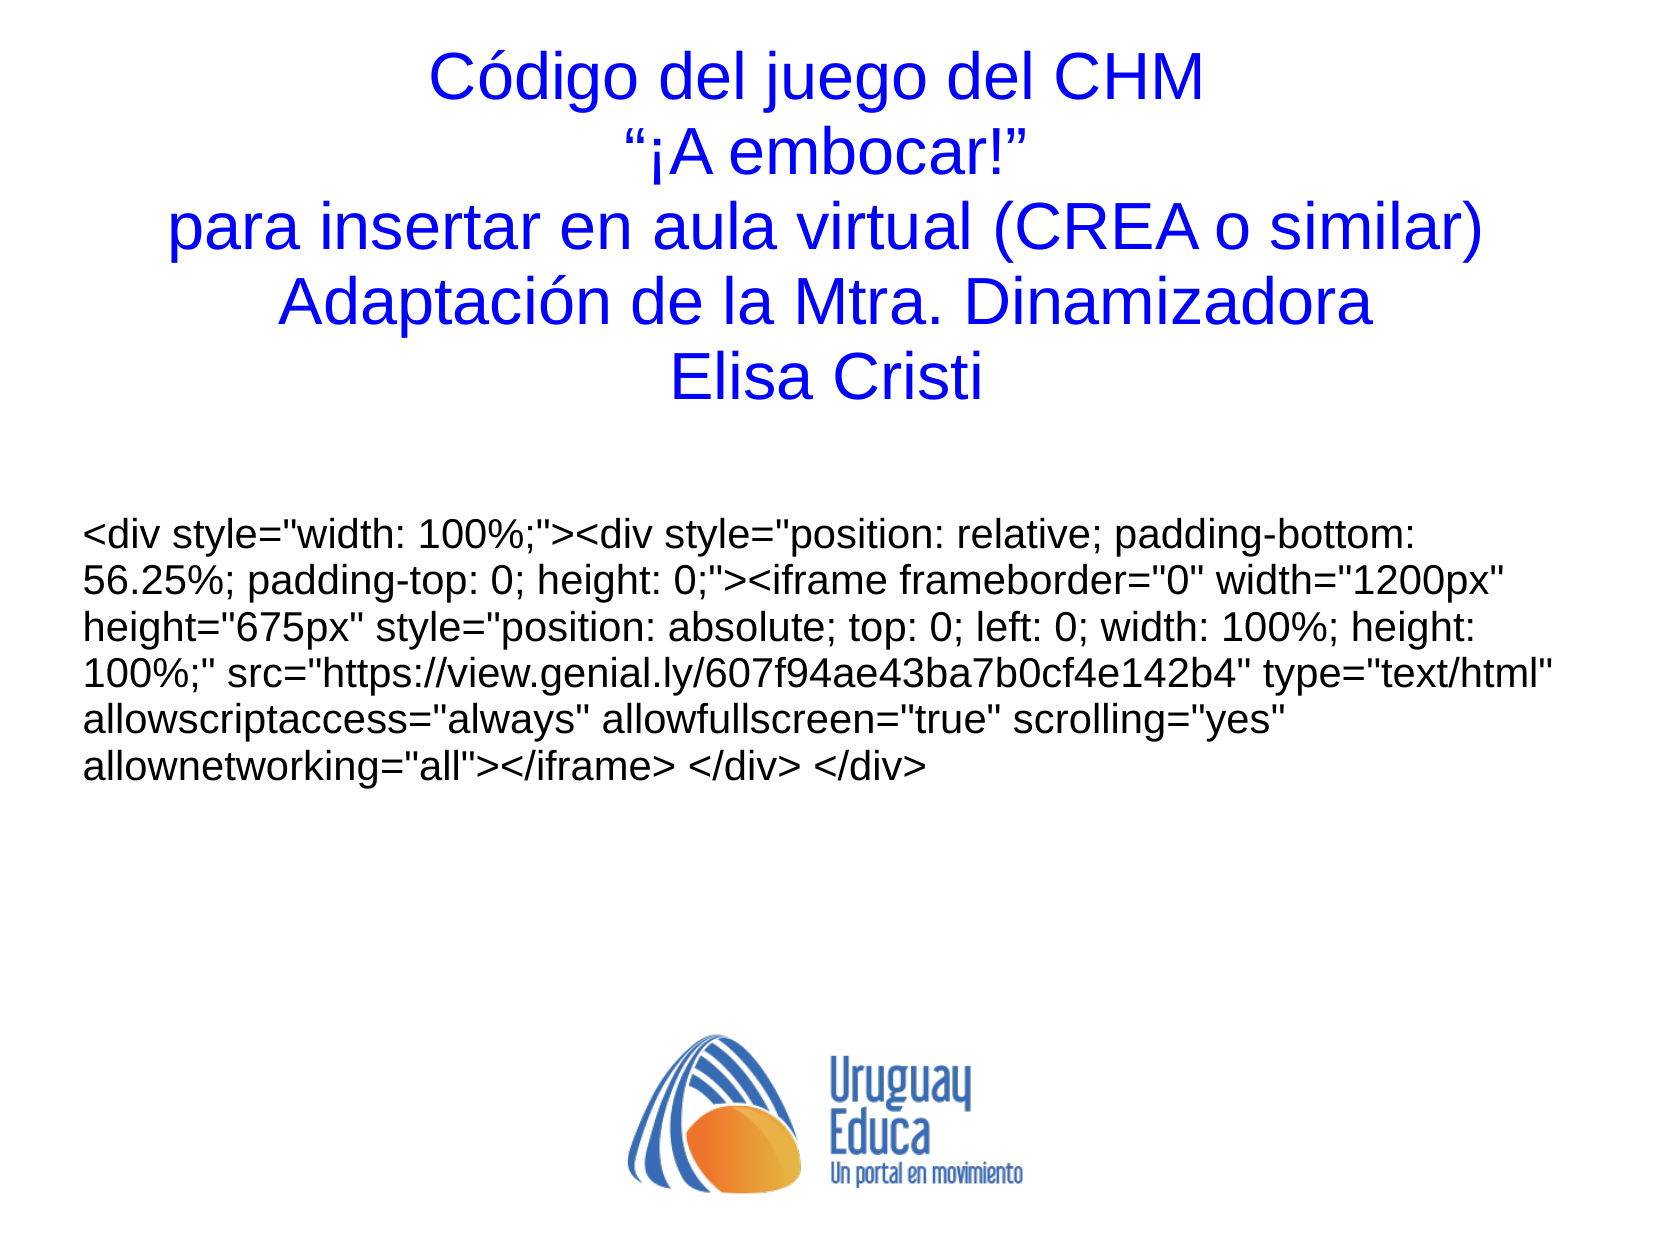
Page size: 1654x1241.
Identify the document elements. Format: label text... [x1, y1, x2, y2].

title Código del juego del CHM “¡A embocar!” para insertar en aula virtual (CREA o similar) Adaptación de la Mtra. Dinamizadora Elisa Cristi [82, 39, 1571, 290]
subtitle <div style="width: 100%;"><div style="position: relative; padding-bottom: 56.25%; padding-top: 0; height: 0;"><iframe frameborder="0" width="1200px" height="675px" style="position: absolute; top: 0; left: 0; width: 100%; height: 100%;" src="https://view.genial.ly/607f94ae43ba7b0cf4e142b4" type="text/html" allowscriptaccess="always" allowfullscreen="true" scrolling="yes" allownetworking="all"></iframe> </div> </div> [82, 290, 1571, 1010]
picture [622, 1010, 1032, 1241]
